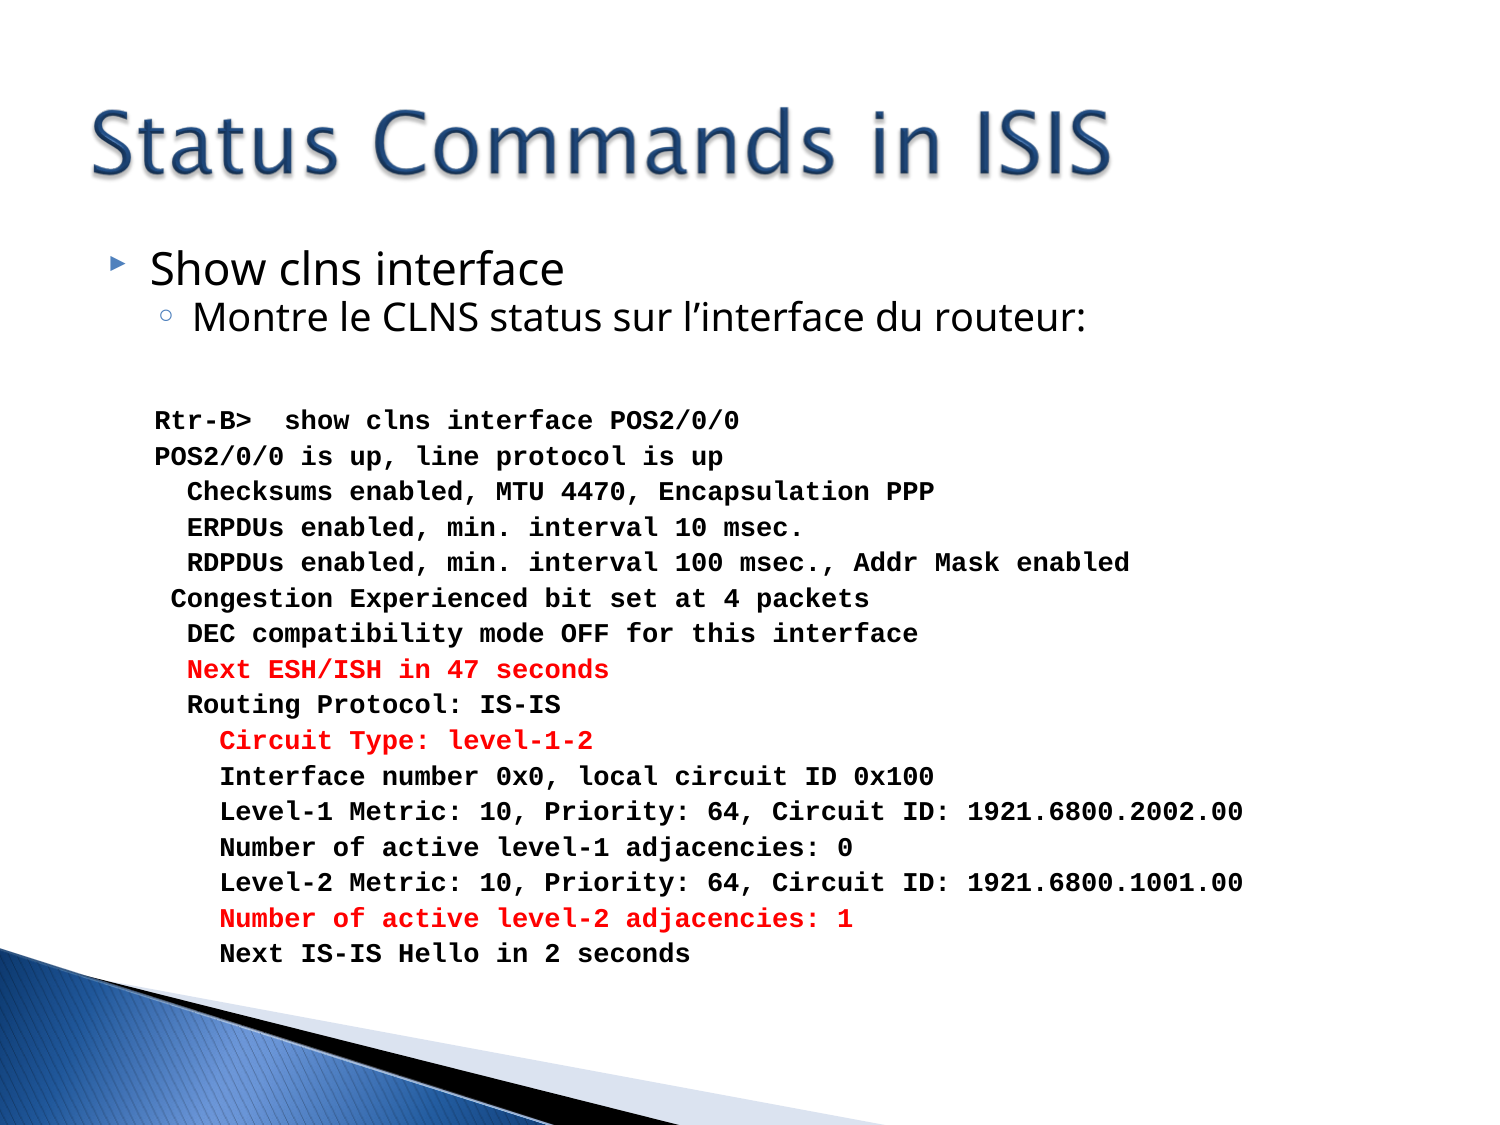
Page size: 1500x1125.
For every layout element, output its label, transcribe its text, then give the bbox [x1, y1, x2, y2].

list Show clns interface Montre le CLNS status sur l’interface du routeur: Rtr-B> show clns interface POS2/0/0 POS2/0/0 is up, line protocol is up Checksums enabled, MTU 4470, Encapsulation PPP ERPDUs enabled, min. interval 10 msec. RDPDUs enabled, min. interval 100 msec., Addr Mask enabled Congestion Experienced bit set at 4 packets DEC compatibility mode OFF for this interface Next ESH/ISH in 47 seconds Routing Protocol: IS-IS Circuit Type: level-1-2 Interface number 0x0, local circuit ID 0x100 Level-1 Metric: 10, Priority: 64, Circuit ID: 1921.6800.2002.00 Number of active level-1 adjacencies: 0 Level-2 Metric: 10, Priority: 64, Circuit ID: 1921.6800.1001.00 Number of active level-2 adjacencies: 1 Next IS-IS Hello in 2 seconds [75, 242, 1426, 986]
picture [0, 947, 559, 1125]
text_box [75, 45, 1426, 234]
